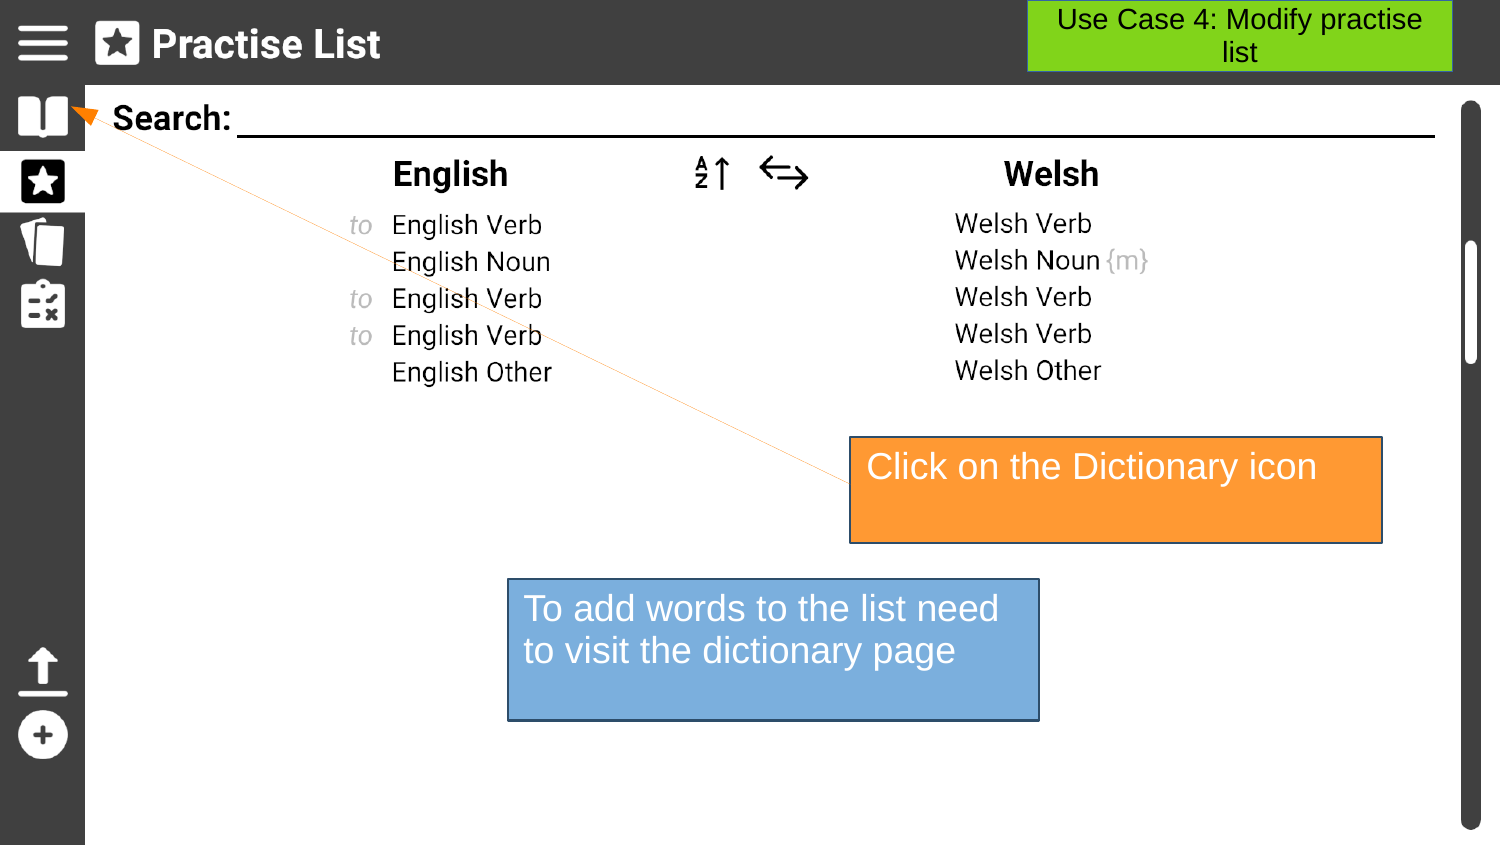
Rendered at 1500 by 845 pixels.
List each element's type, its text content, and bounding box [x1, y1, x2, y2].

text_box Use Case 4: Modify practise list [1027, 0, 1453, 72]
text_box Click on the Dictionary icon [850, 437, 1383, 544]
picture [0, 0, 1500, 845]
text_box To add words to the list need to visit the dictionary page [507, 578, 1040, 721]
